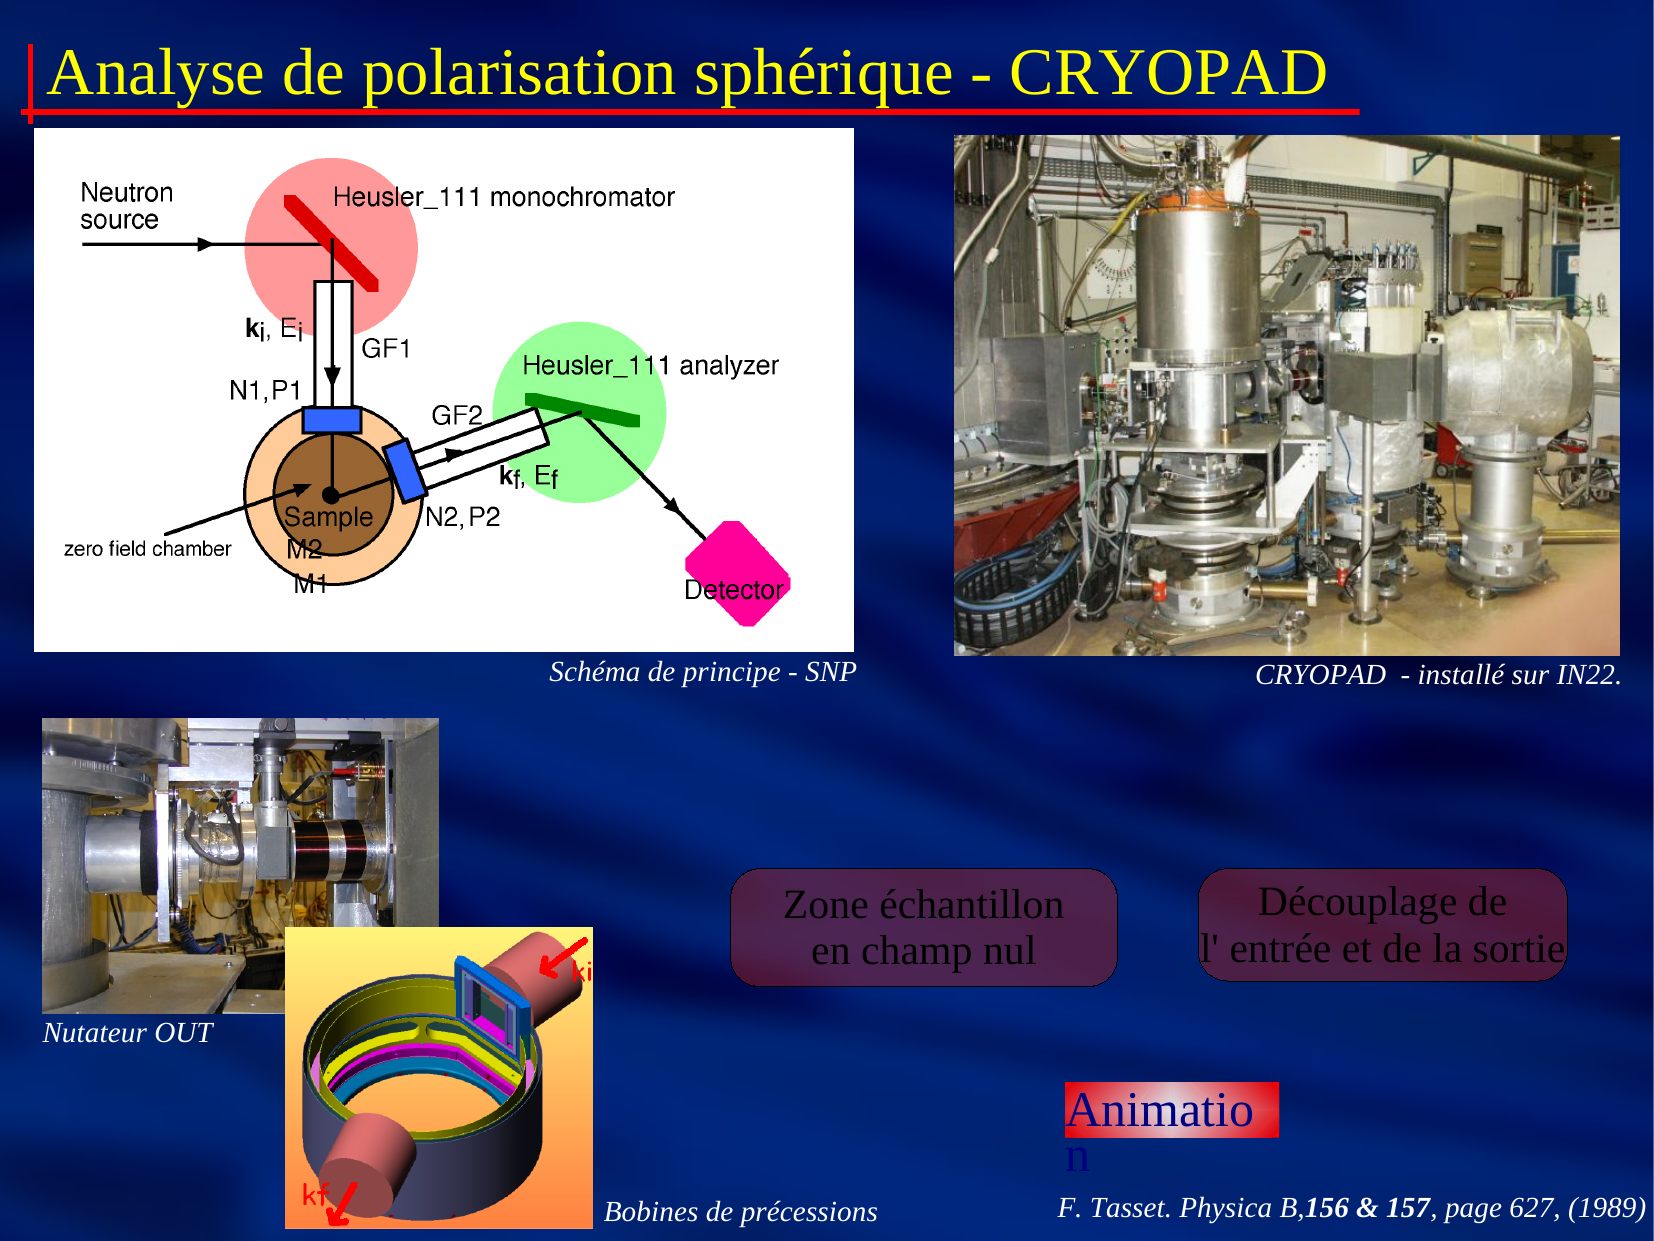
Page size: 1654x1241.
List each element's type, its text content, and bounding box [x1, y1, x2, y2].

text_box Animation [1065, 1082, 1280, 1138]
picture [0, 0, 1654, 1241]
text_box Nutateur OUT [42, 1016, 214, 1049]
text_box F. Tasset. Physica B,156 & 157, page 627, (1989) [1057, 1191, 1647, 1224]
text_box Découplage de l' entrée et de la sortie [1198, 868, 1568, 982]
text_box Zone échantillon en champ nul [730, 868, 1118, 987]
text_box Analyse de polarisation sphérique - CRYOPAD [46, 35, 1331, 109]
text_box Schéma de principe - SNP [549, 655, 858, 688]
text_box CRYOPAD - installé sur IN22. [1255, 658, 1624, 691]
text_box Bobines de précessions [603, 1195, 879, 1228]
